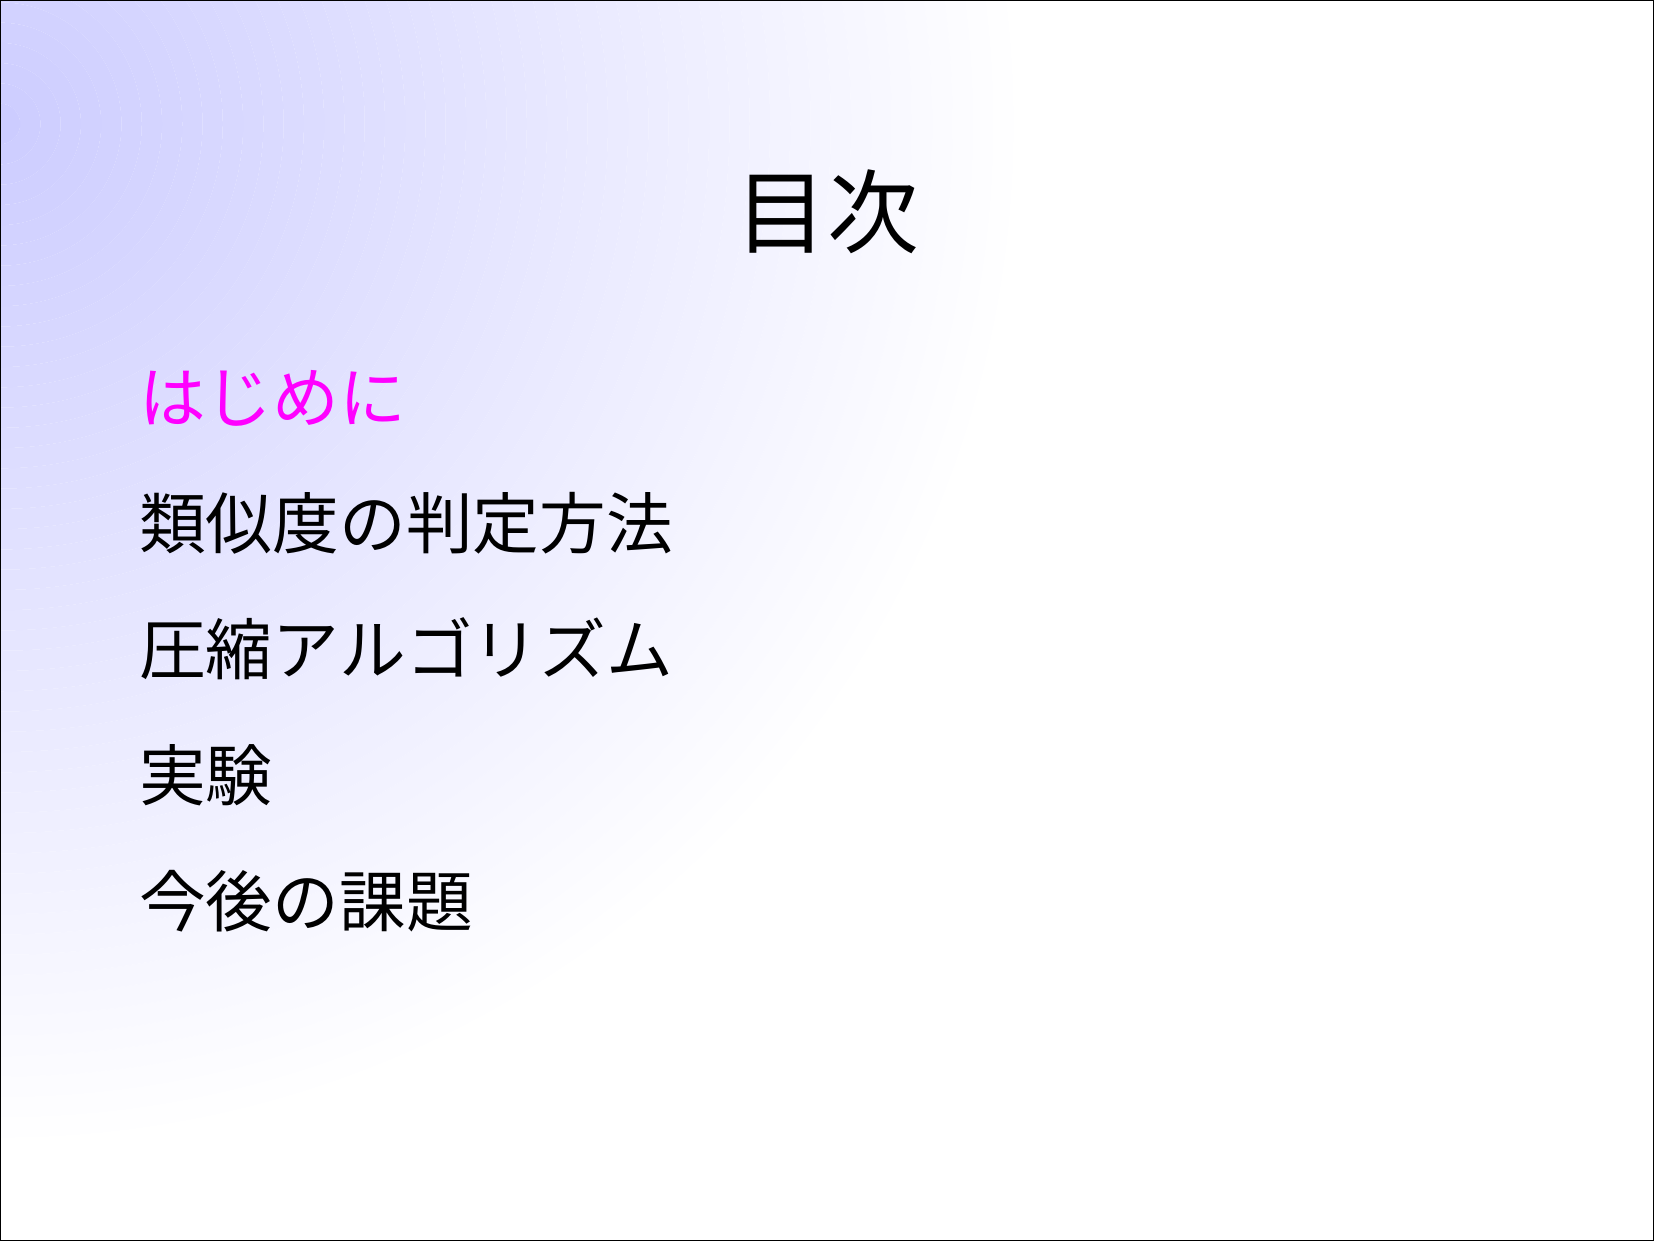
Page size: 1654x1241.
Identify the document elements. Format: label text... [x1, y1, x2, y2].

title 目次 [121, 102, 1534, 311]
list はじめに 類似度の判定方法 圧縮アルゴリズム 実験 今後の課題 [121, 344, 1534, 1127]
